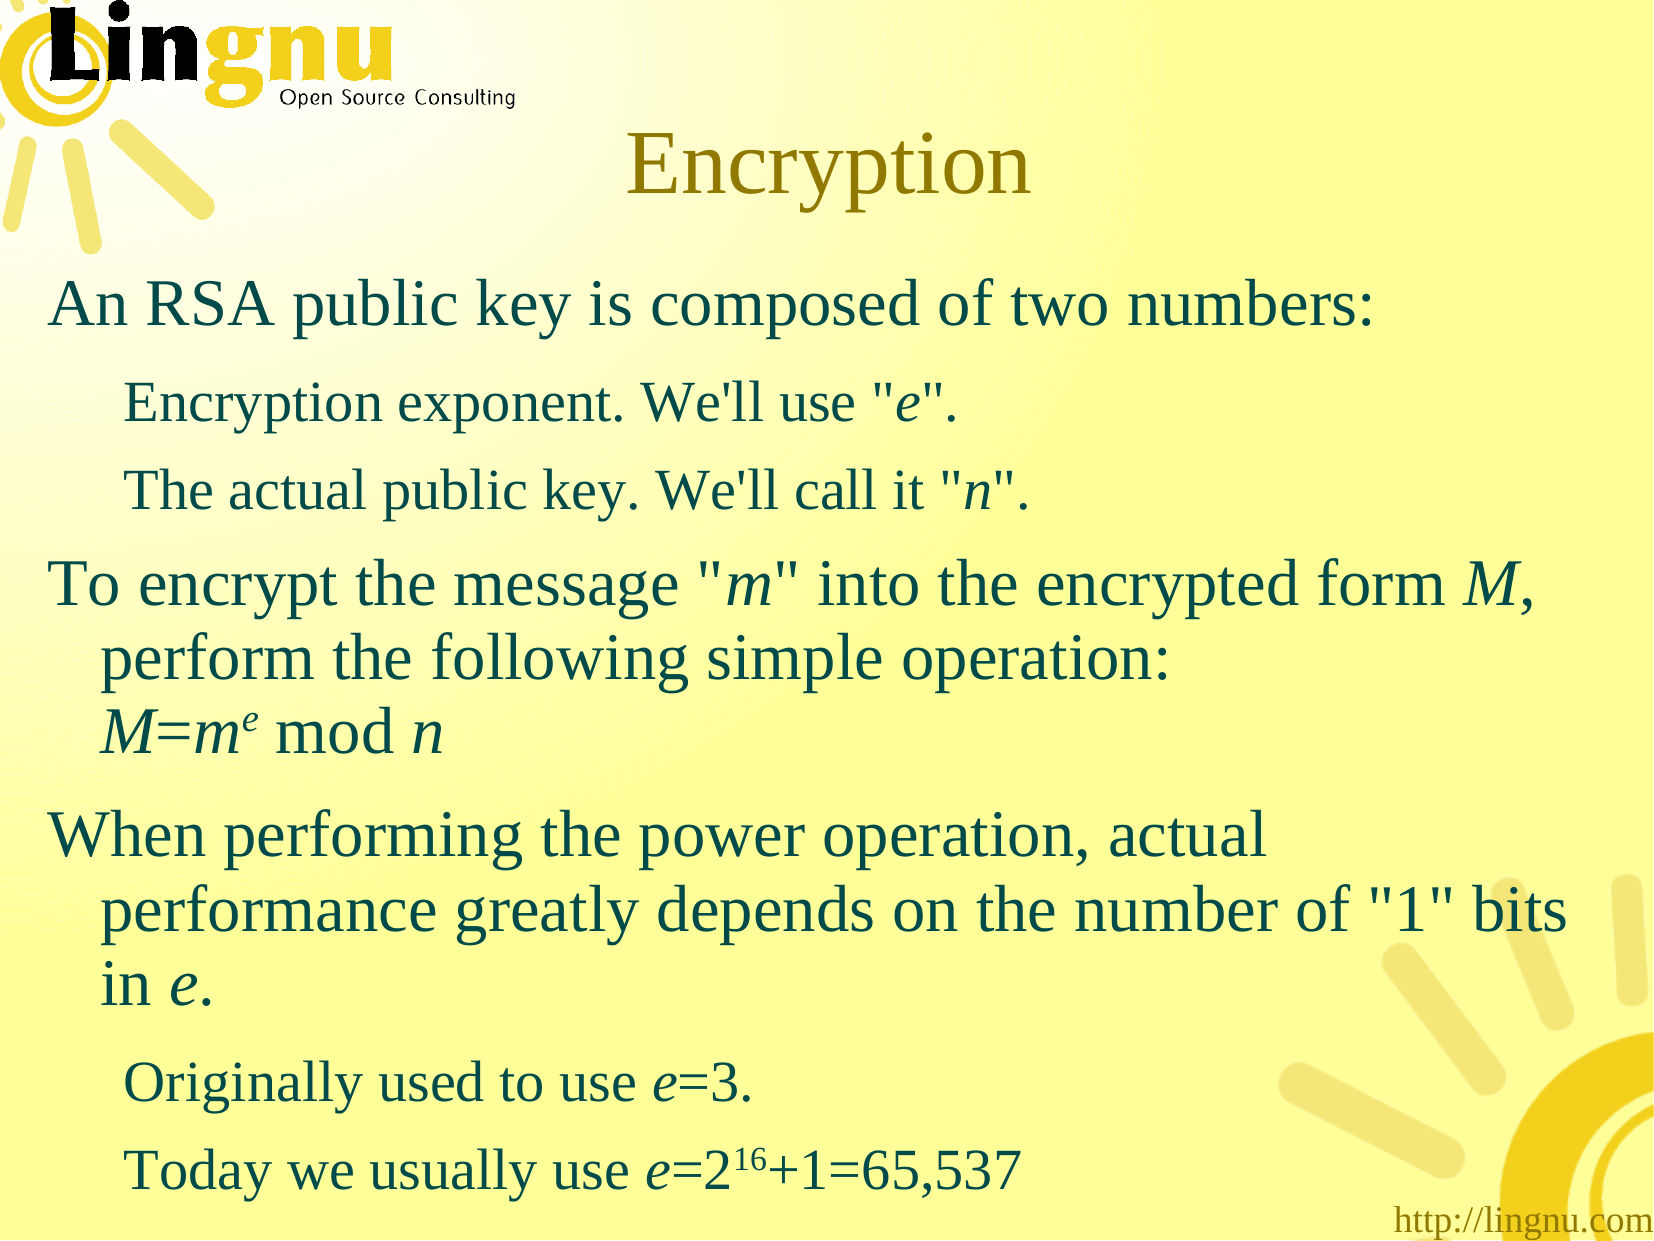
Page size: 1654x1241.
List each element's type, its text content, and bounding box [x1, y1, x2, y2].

list An RSA public key is composed of two numbers: Encryption exponent. We'll use "e". The actual public key. We'll call it "n". To encrypt the message "m" into the encrypted form M, perform the following simple operation: M=me mod n When performing the power operation, actual performance greatly depends on the number of "1" bits in e. Originally used to use e=3. Today we usually use e=216+1=65,537 [29, 265, 1625, 1202]
picture [1256, 871, 1654, 1241]
picture [0, 0, 516, 256]
title Encryption [123, 58, 1536, 265]
